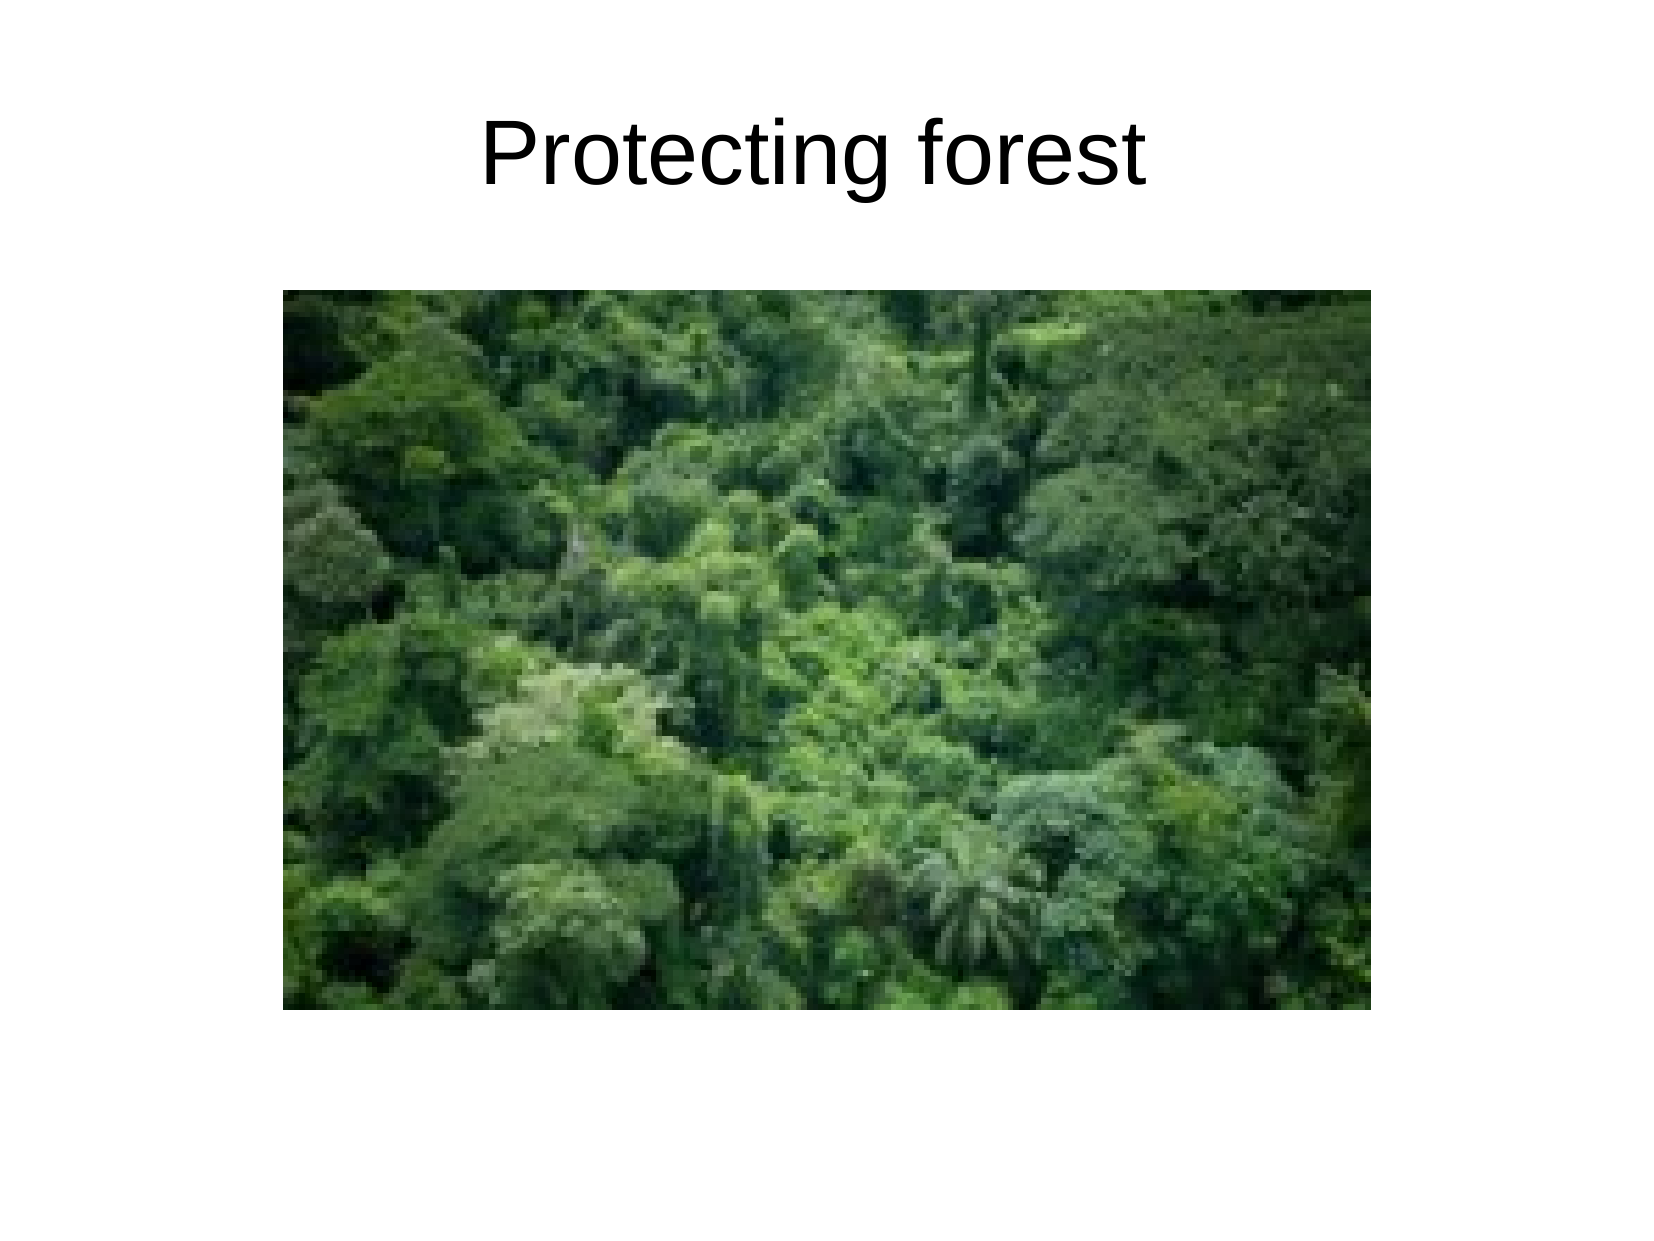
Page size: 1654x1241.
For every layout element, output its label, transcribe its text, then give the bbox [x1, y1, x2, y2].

title Protecting forest [82, 49, 1571, 257]
picture [283, 290, 1371, 1010]
